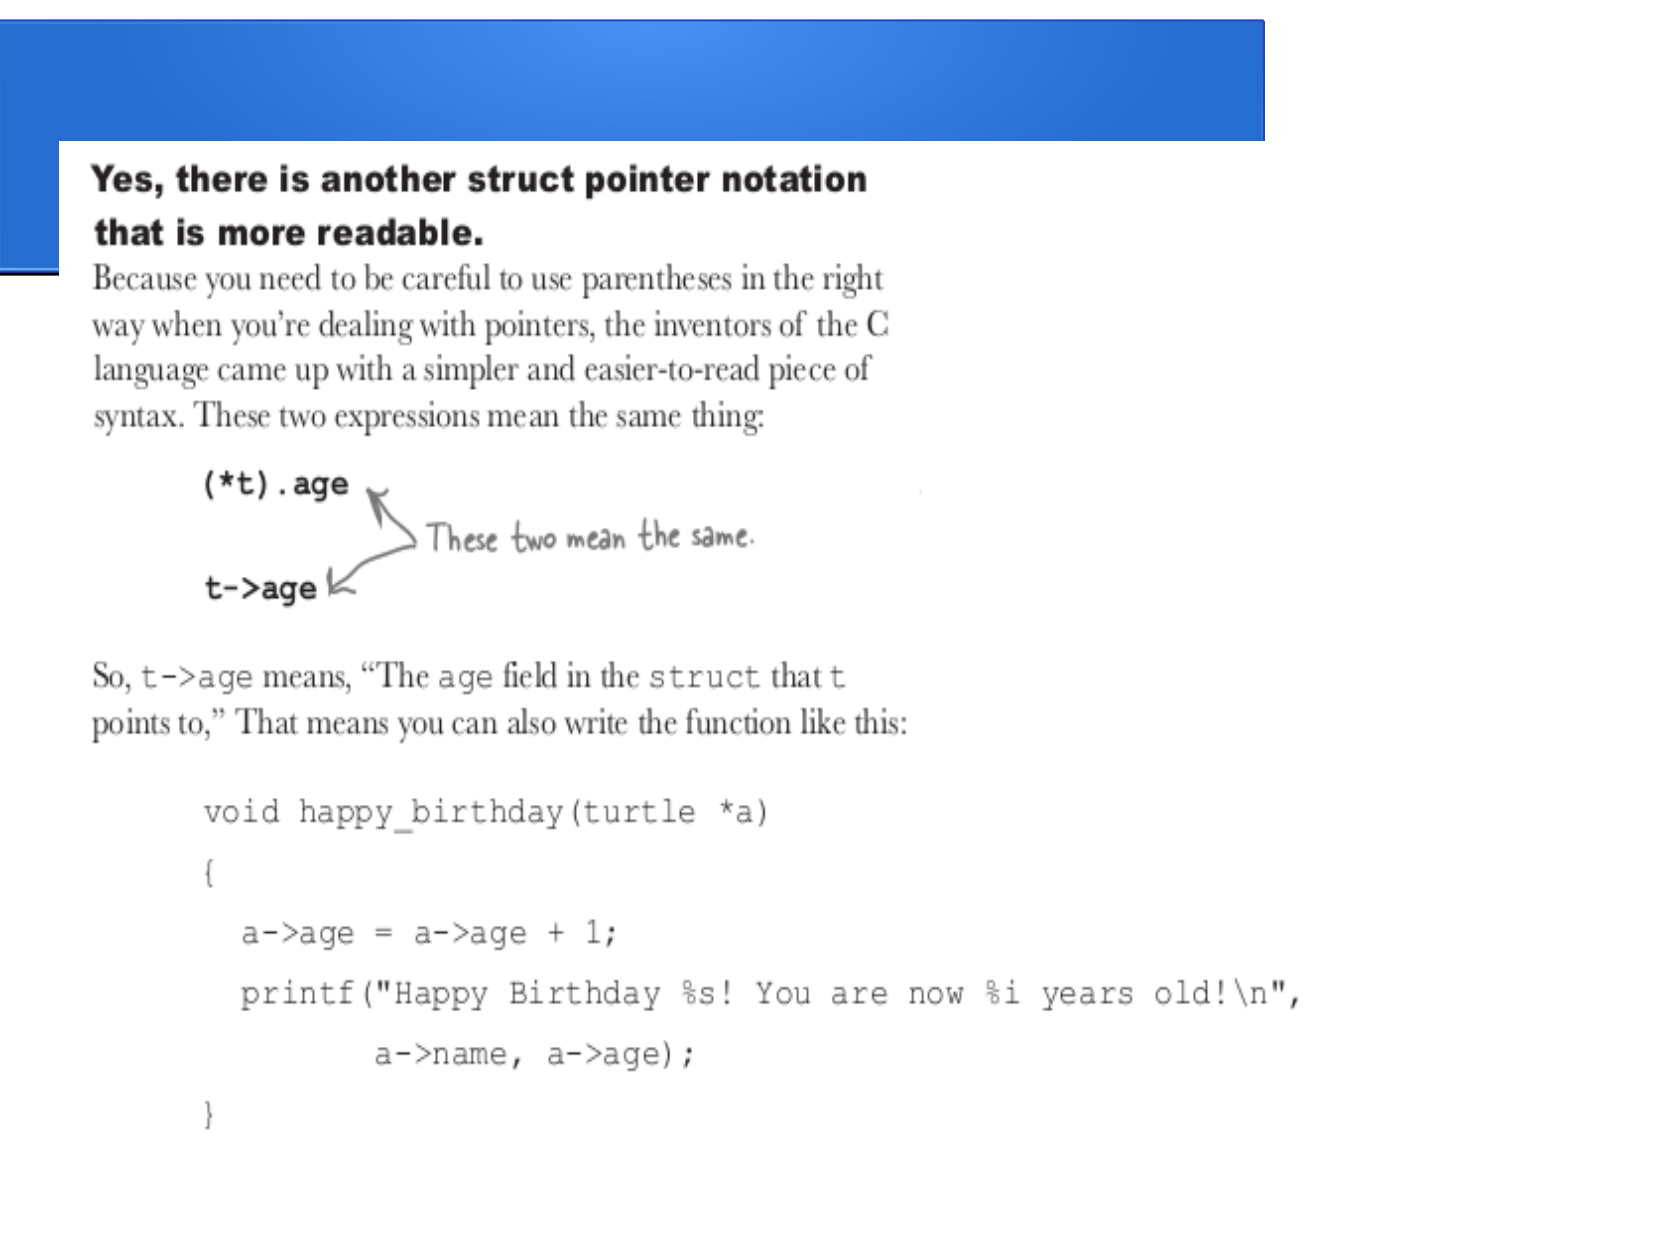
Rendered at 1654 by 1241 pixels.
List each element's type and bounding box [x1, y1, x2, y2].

picture [59, 141, 1571, 1146]
